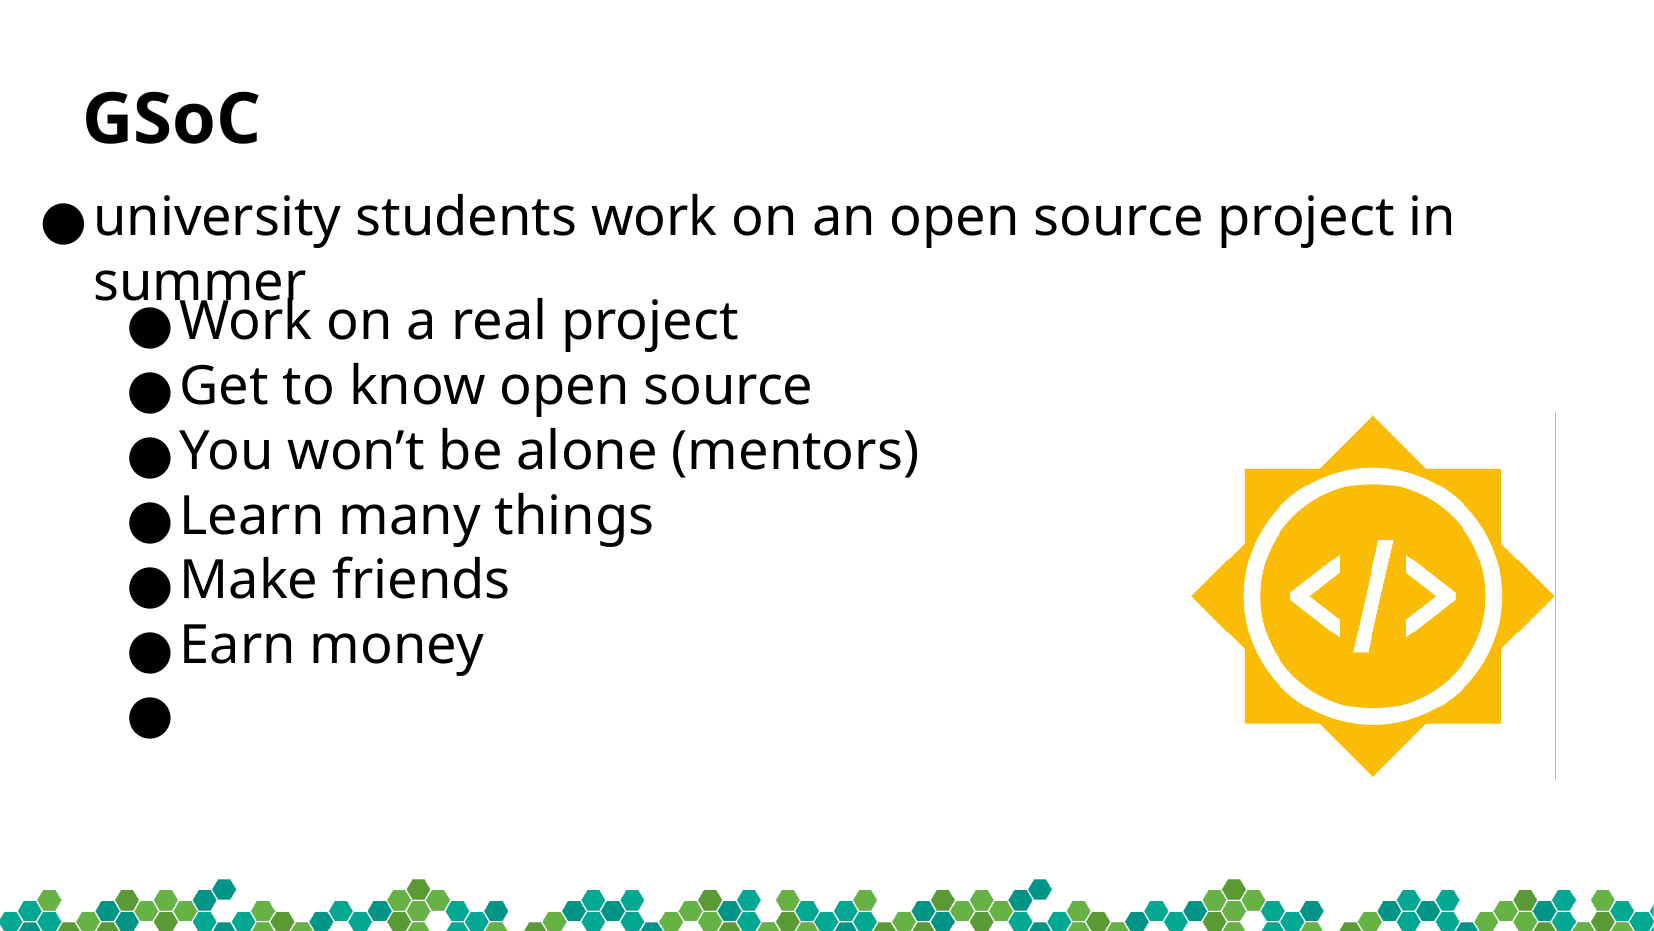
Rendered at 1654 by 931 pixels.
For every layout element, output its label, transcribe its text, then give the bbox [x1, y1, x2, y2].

text_box GSoC [82, 37, 1571, 181]
text_box Work on a real project Get to know open source You won’t be alone (mentors) Learn many things Make friends Earn money [108, 324, 1597, 869]
text_box university students work on an open source project in summer [22, 181, 1597, 324]
picture [0, 871, 1654, 931]
